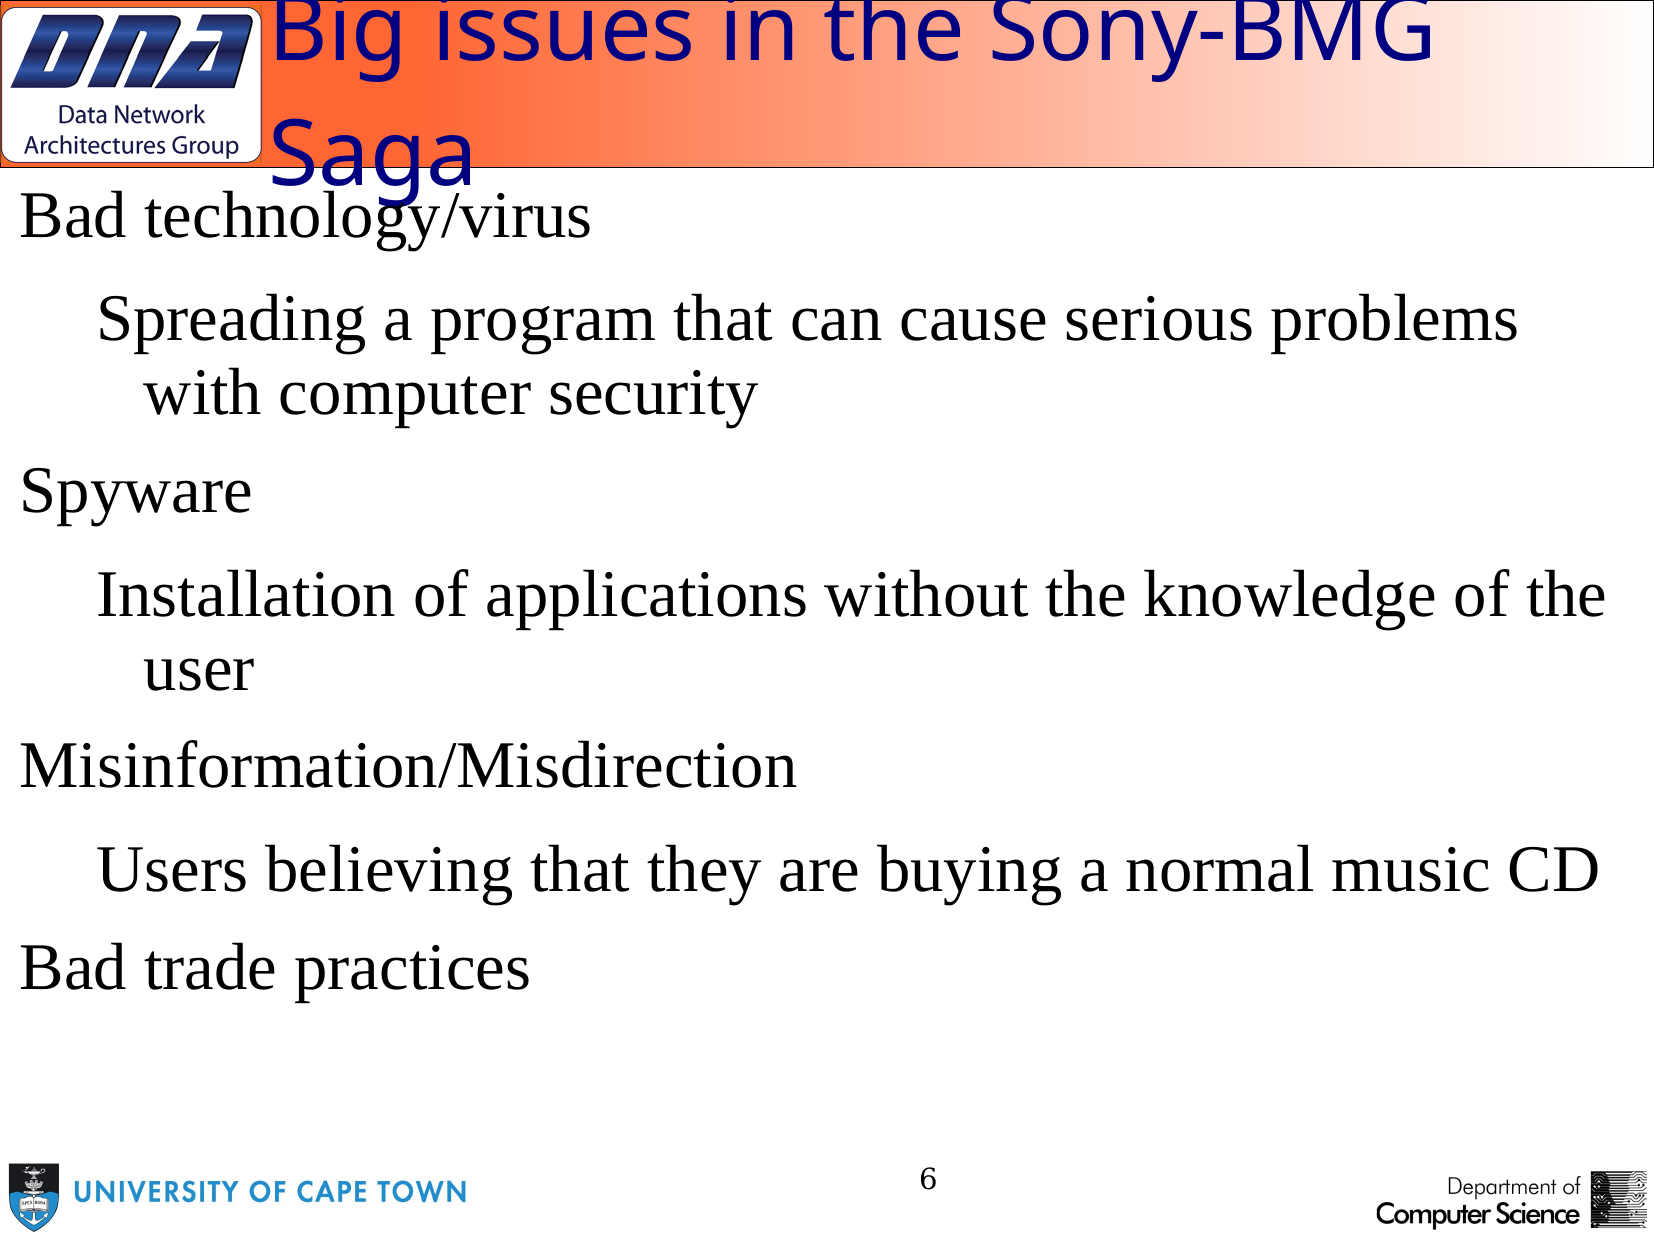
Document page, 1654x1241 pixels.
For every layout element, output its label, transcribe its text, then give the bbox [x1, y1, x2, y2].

list Bad technology/virus Spreading a program that can cause serious problems with computer security Spyware Installation of applications without the knowledge of the user Misinformation/Misdirection Users believing that they are buying a normal music CD Bad trade practices [2, 177, 1654, 1153]
title Big issues in the Sony-BMG Saga [268, 11, 1654, 163]
picture [5, 1159, 479, 1235]
picture [0, 5, 262, 163]
picture [1368, 1159, 1654, 1235]
